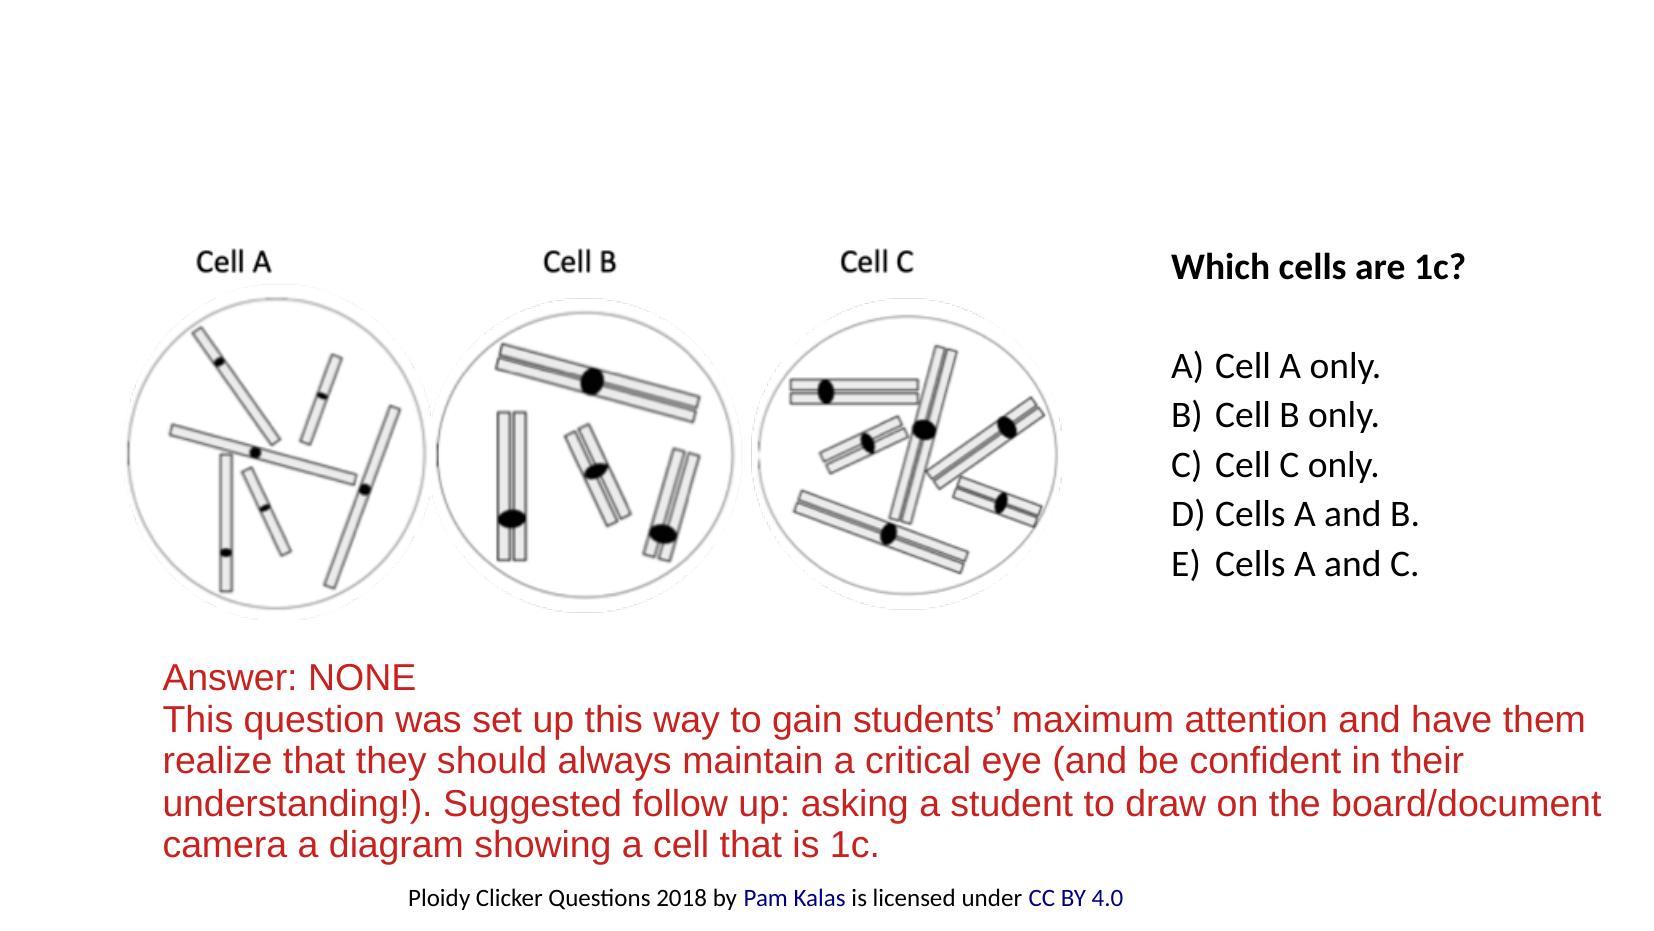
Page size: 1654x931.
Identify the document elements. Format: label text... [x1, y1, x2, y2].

text_box Which cells are 1c? Cell A only. Cell B only. Cell C only. Cells A and B. Cells A and C. [1156, 243, 1565, 648]
text_box Ploidy Clicker Questions 2018 by Pam Kalas is licensed under CC BY 4.0 [393, 879, 1145, 926]
text_box Answer: NONE This question was set up this way to gain students’ maximum attention and have them realize that they should always maintain a critical eye (and be confident in their understanding!). Suggested follow up: asking a student to draw on the board/document camera a diagram showing a cell that is 1c. [147, 648, 1625, 874]
picture [123, 233, 1063, 621]
